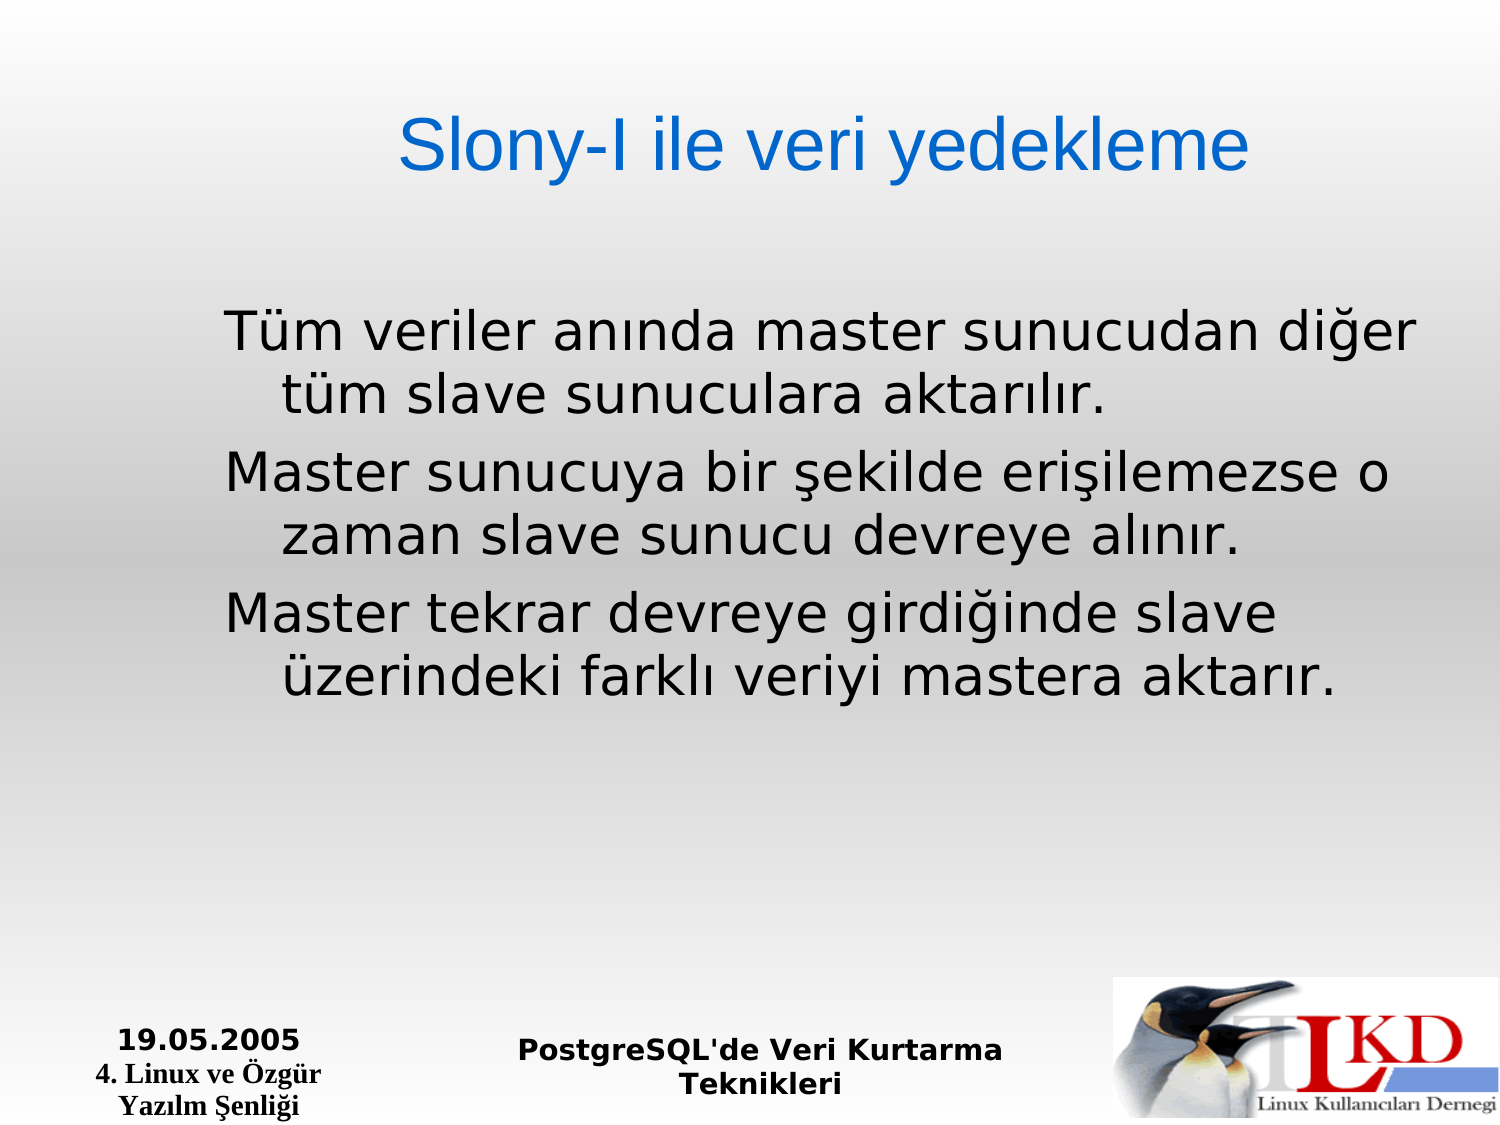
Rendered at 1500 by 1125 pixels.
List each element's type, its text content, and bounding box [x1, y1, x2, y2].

list Tüm veriler anında master sunucudan diğer tüm slave sunuculara aktarılır. Master sunucuya bir şekilde erişilemezse o zaman slave sunucu devreye alınır. Master tekrar devreye girdiğinde slave üzerindeki farklı veriyi mastera aktarır. [224, 299, 1425, 975]
title Slony-I ile veri yedekleme [224, 49, 1425, 238]
picture [1113, 977, 1499, 1118]
